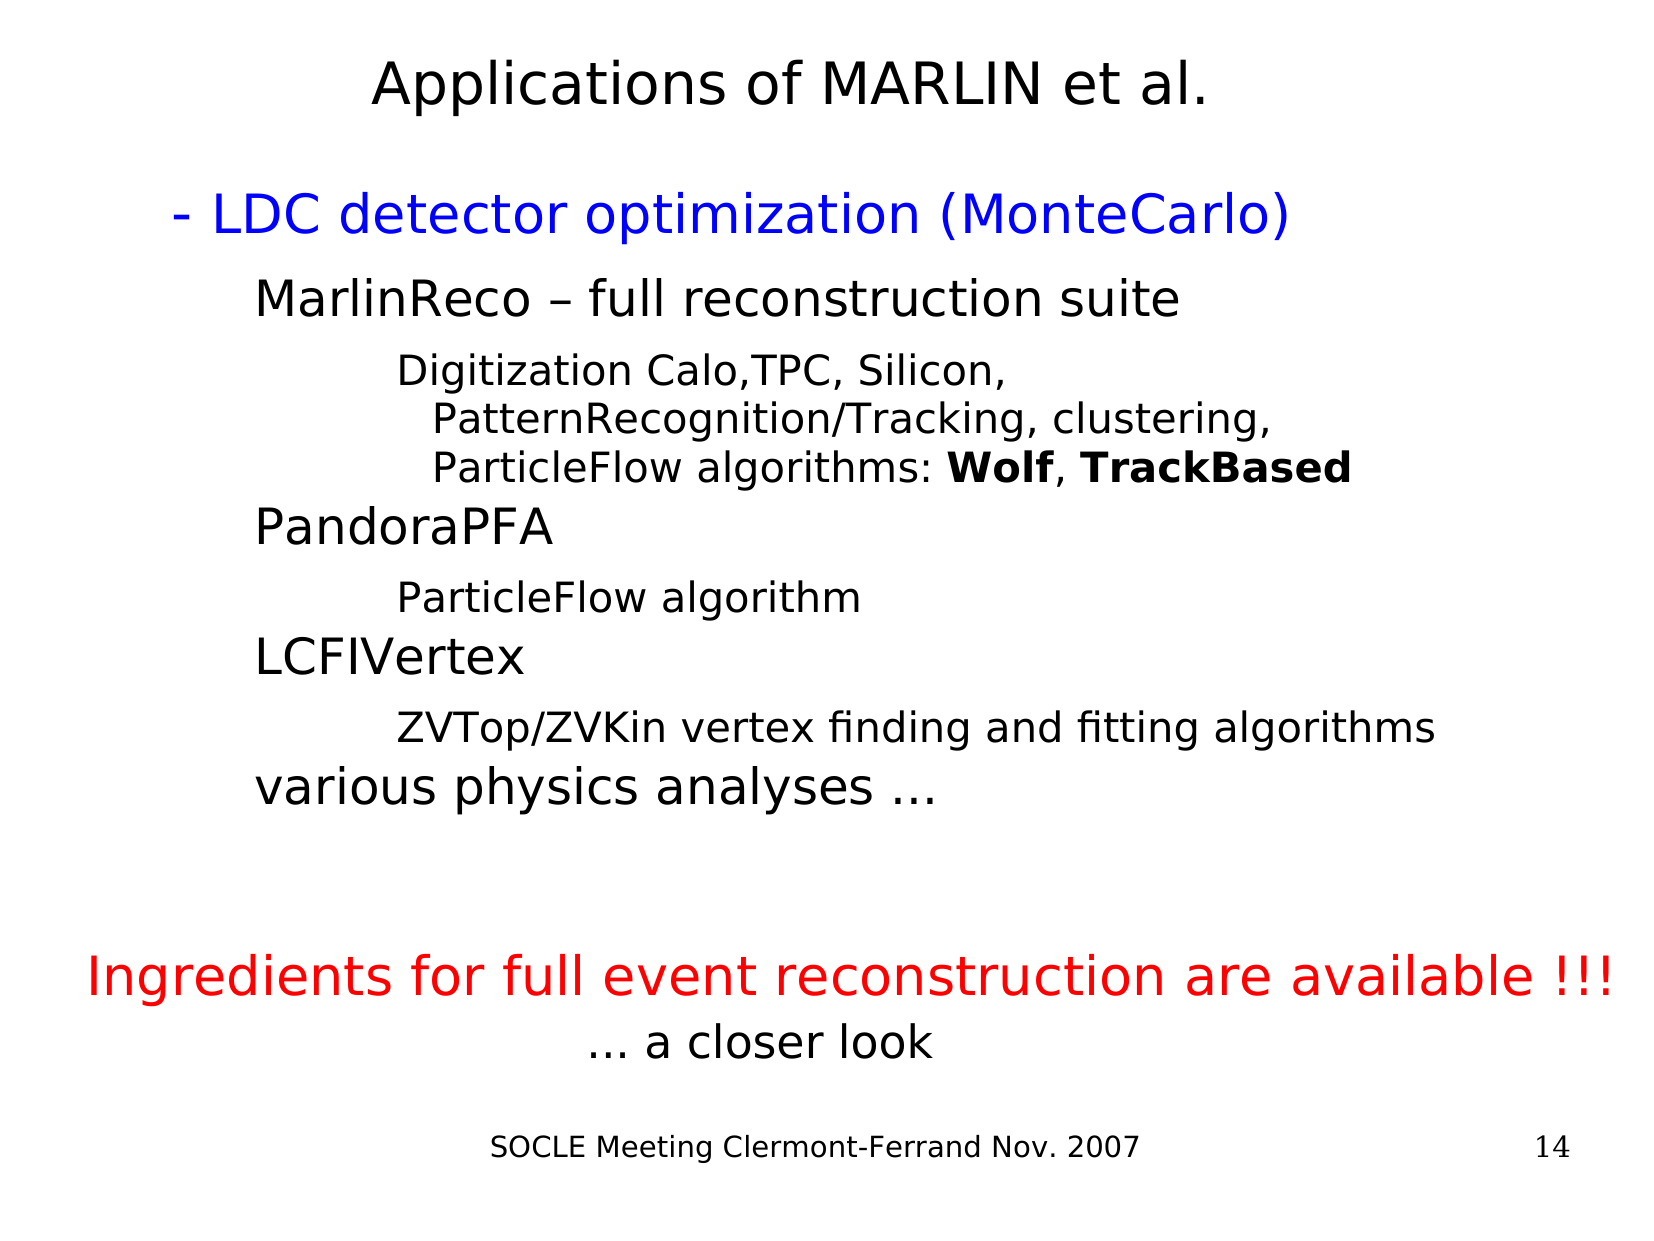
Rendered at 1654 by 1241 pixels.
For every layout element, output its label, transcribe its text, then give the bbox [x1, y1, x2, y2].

text_box Applications of MARLIN et al. [356, 43, 1226, 126]
text_box Ingredients for full event reconstruction are available !!! ... a closer look [71, 937, 1636, 1079]
list - LDC detector optimization (MonteCarlo) MarlinReco – full reconstruction suite Digitization Calo,TPC, Silicon, PatternRecognition/Tracking, clustering, ParticleFlow algorithms: Wolf, TrackBased PandoraPFA ParticleFlow algorithm LCFIVertex ZVTop/ZVKin vertex finding and fitting algorithms various physics analyses ... [77, 179, 1503, 904]
